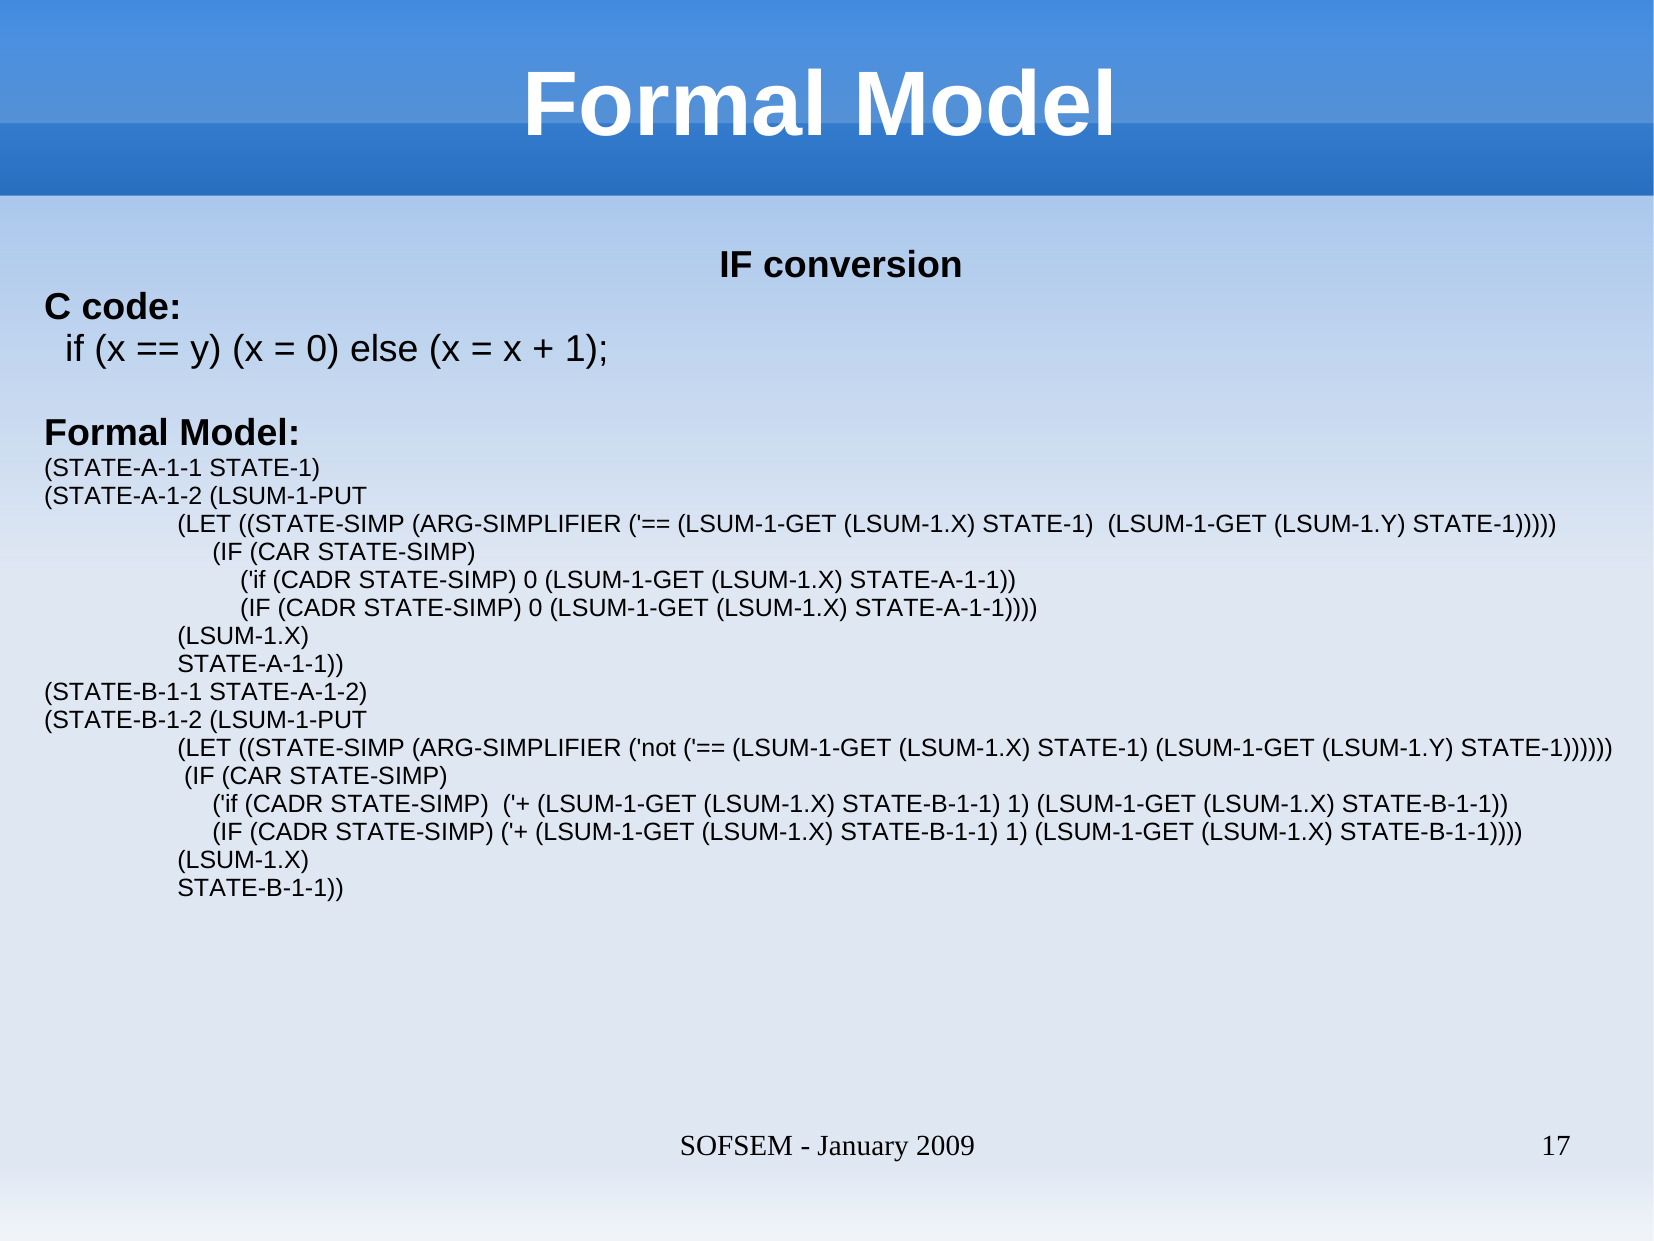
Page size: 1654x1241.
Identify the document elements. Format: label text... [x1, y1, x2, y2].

picture [0, 0, 1654, 1241]
title Formal Model [76, 0, 1565, 208]
text_box IF conversion C code: if (x == y) (x = 0) else (x = x + 1); Formal Model: (STATE-A-1-1 STATE-1) (STATE-A-1-2 (LSUM-1-PUT (LET ((STATE-SIMP (ARG-SIMPLIFIER ('== (LSUM-1-GET (LSUM-1.X) STATE-1) (LSUM-1-GET (LSUM-1.Y) STATE-1))))) (IF (CAR STATE-SIMP) ('if (CADR STATE-SIMP) 0 (LSUM-1-GET (LSUM-1.X) STATE-A-1-1)) (IF (CADR STATE-SIMP) 0 (LSUM-1-GET (LSUM-1.X) STATE-A-1-1)))) (LSUM-1.X) STATE-A-1-1)) (STATE-B-1-1 STATE-A-1-2) (STATE-B-1-2 (LSUM-1-PUT (LET ((STATE-SIMP (ARG-SIMPLIFIER ('not ('== (LSUM-1-GET (LSUM-1.X) STATE-1) (LSUM-1-GET (LSUM-1.Y) STATE-1)))))) (IF (CAR STATE-SIMP) ('if (CADR STATE-SIMP) ('+ (LSUM-1-GET (LSUM-1.X) STATE-B-1-1) 1) (LSUM-1-GET (LSUM-1.X) STATE-B-1-1)) (IF (CADR STATE-SIMP) ('+ (LSUM-1-GET (LSUM-1.X) STATE-B-1-1) 1) (LSUM-1-GET (LSUM-1.X) STATE-B-1-1)))) (LSUM-1.X) STATE-B-1-1)) [29, 236, 1654, 977]
